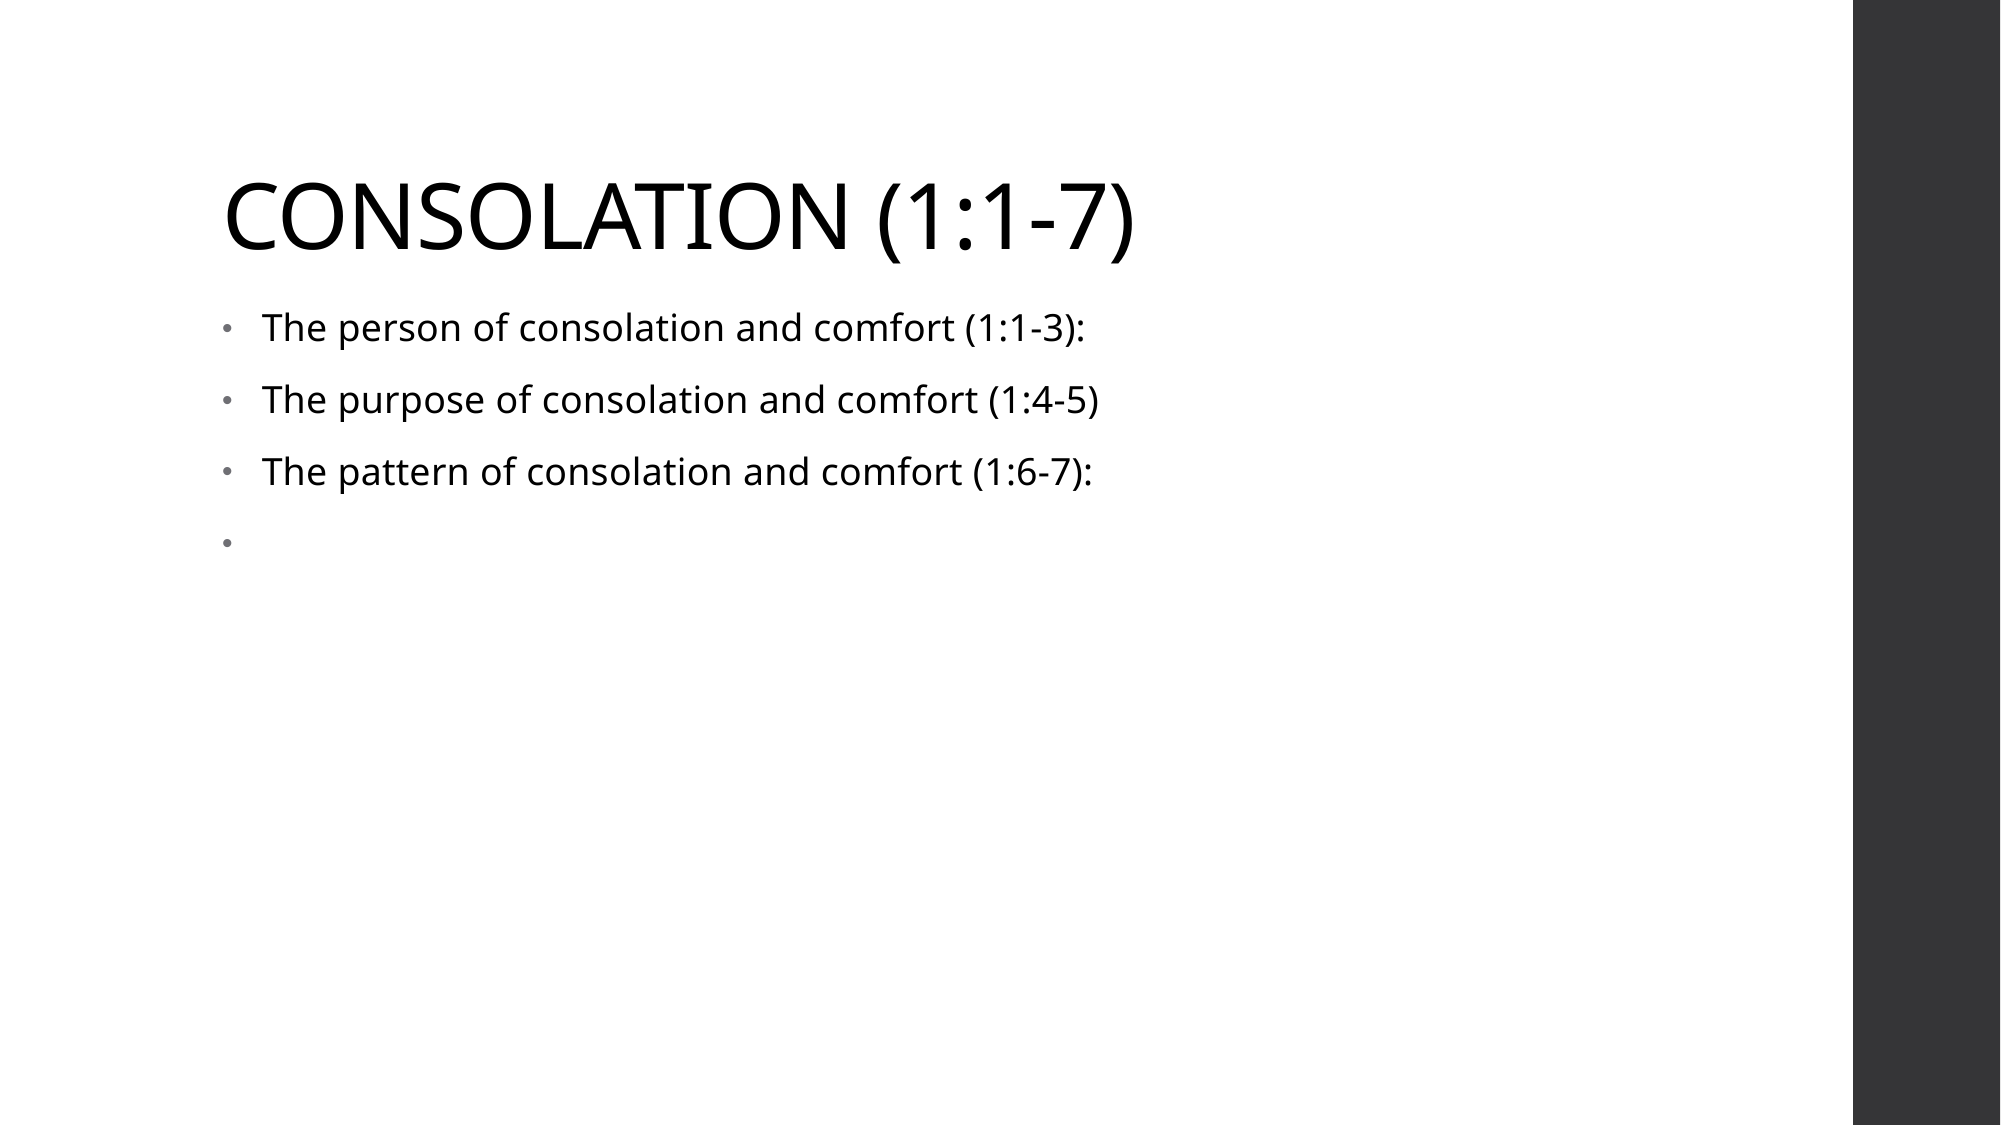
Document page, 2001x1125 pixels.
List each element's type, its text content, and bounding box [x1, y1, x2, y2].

title CONSOLATION (1:1-7) [206, 60, 1797, 278]
list The person of consolation and comfort (1:1-3): The purpose of consolation and comfort (1:4-5) The pattern of consolation and comfort (1:6-7): [206, 299, 1617, 1014]
